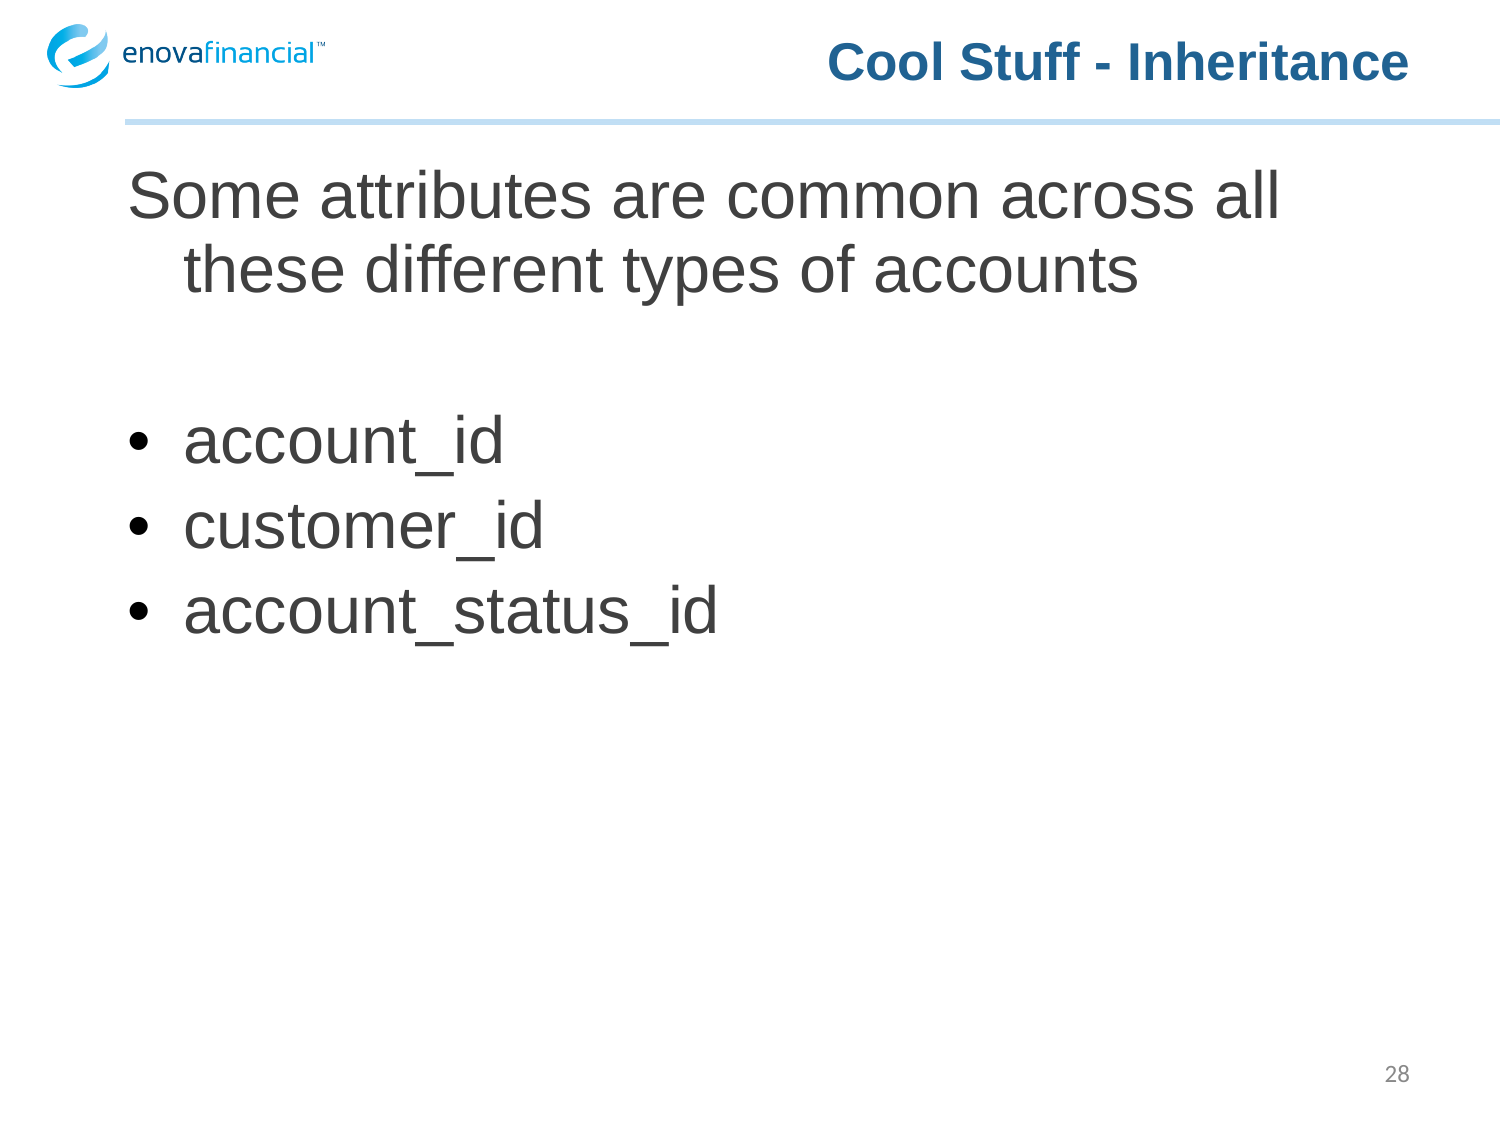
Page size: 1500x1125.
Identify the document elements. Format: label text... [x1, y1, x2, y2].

picture [47, 24, 325, 88]
list Cool Stuff - Inheritance [337, 24, 1426, 100]
list Some attributes are common across all these different types of accounts account_id customer_id account_status_id [112, 149, 1425, 988]
text_box 30 [1074, 1042, 1426, 1103]
picture [125, 119, 1500, 125]
